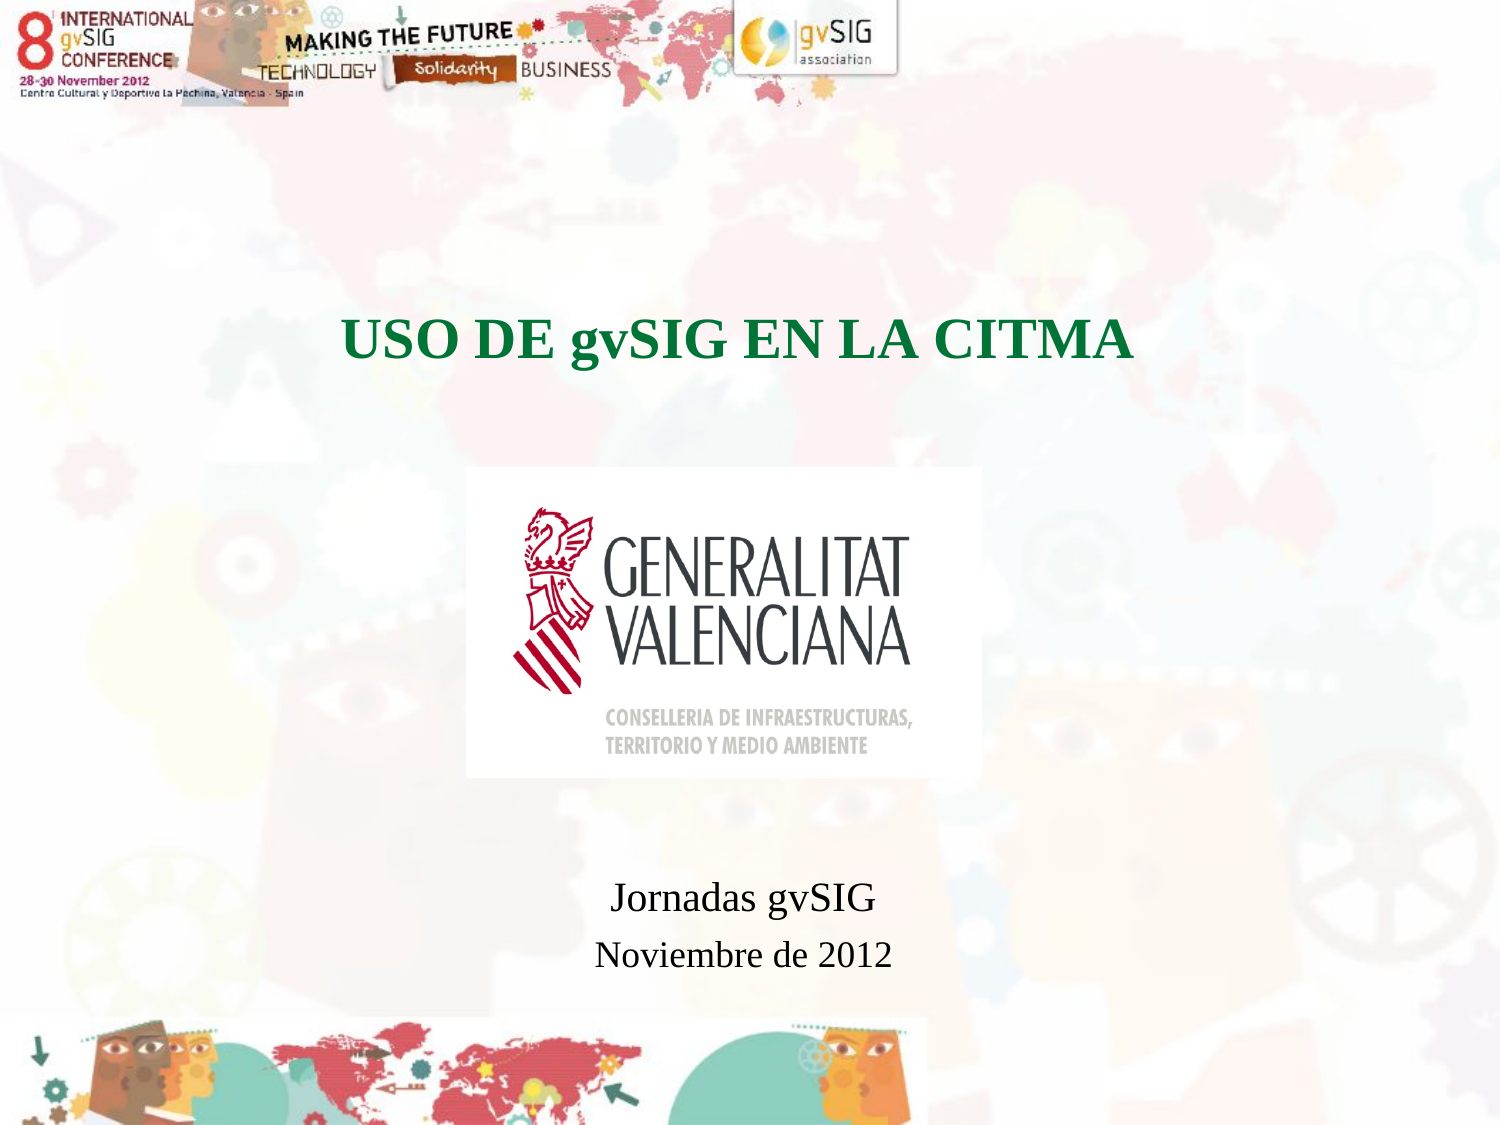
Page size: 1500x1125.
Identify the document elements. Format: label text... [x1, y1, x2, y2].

picture [0, 0, 1500, 1125]
text_box Jornadas gvSIG Noviembre de 2012 [137, 862, 1351, 951]
text_box USO DE gvSIG EN LA CITMA [100, 267, 1376, 368]
